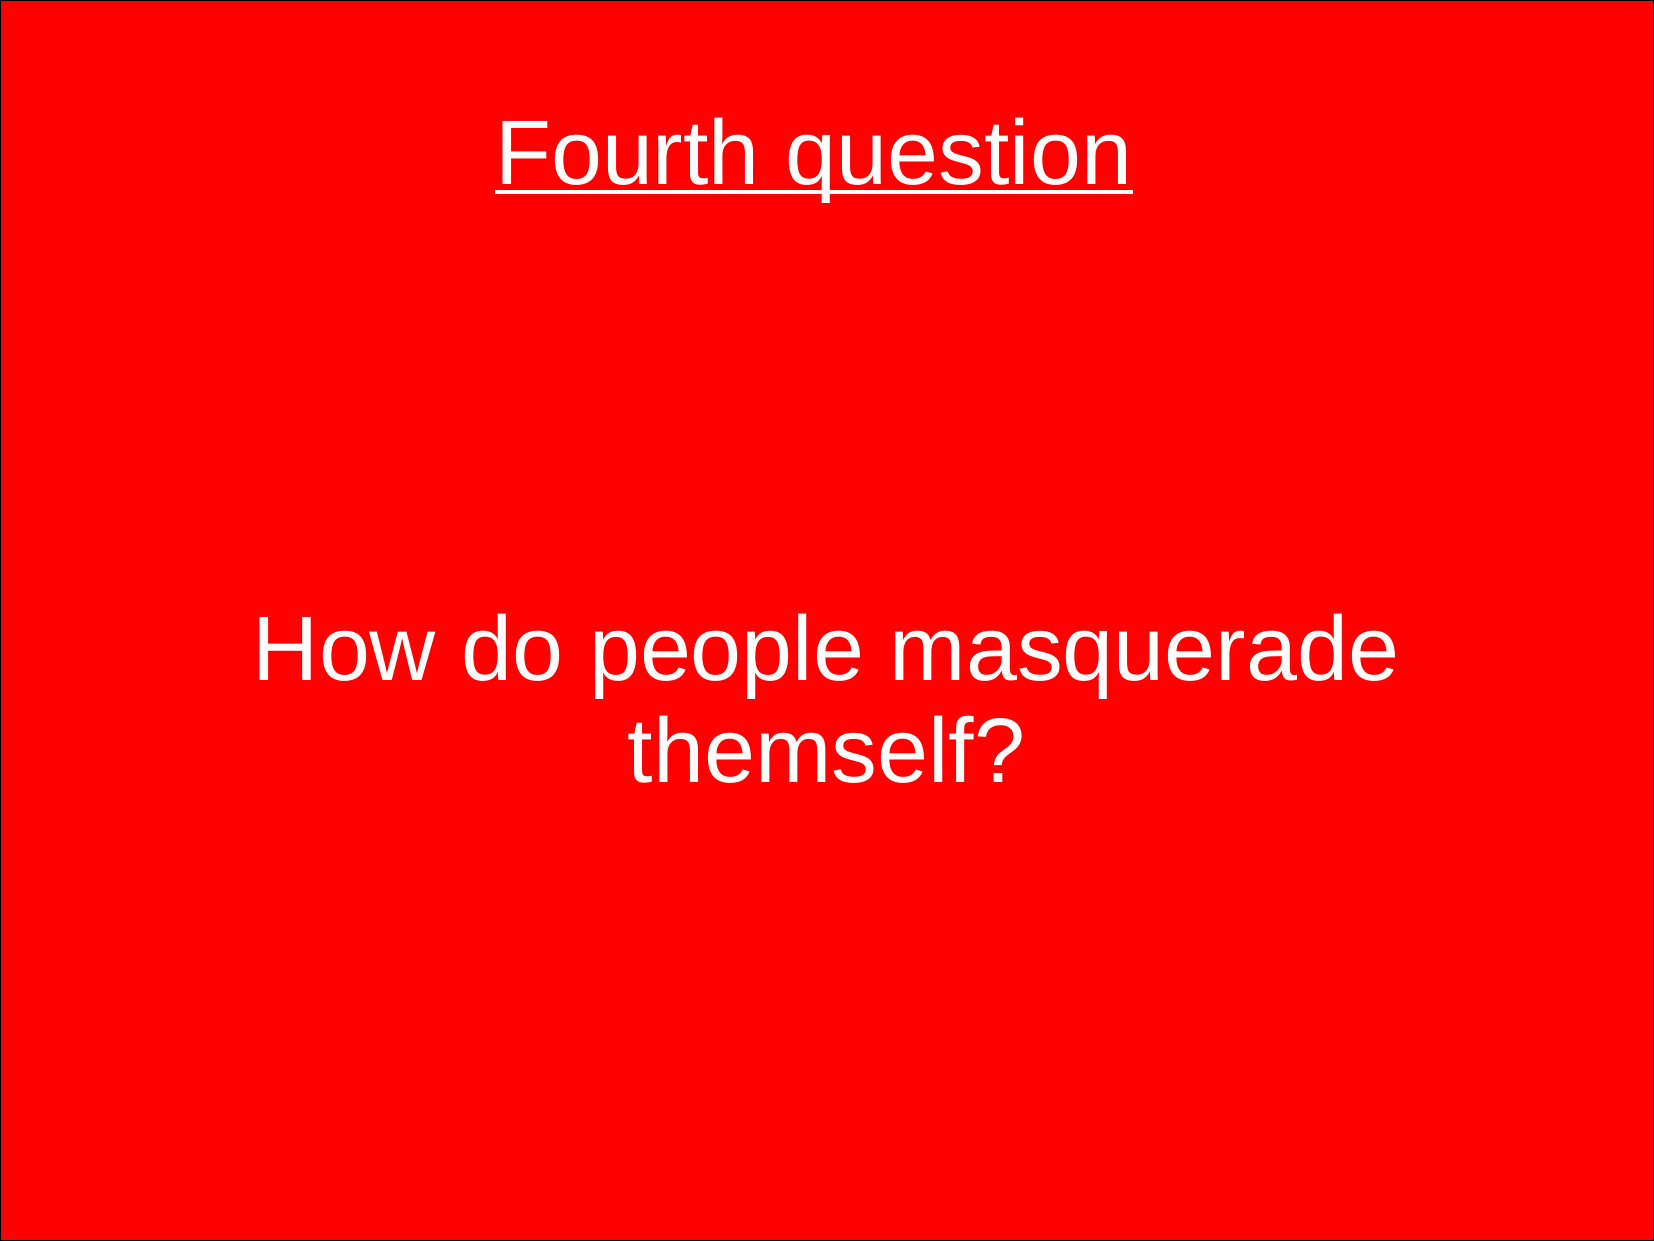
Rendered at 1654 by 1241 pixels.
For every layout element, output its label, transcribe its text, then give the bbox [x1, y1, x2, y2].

title Fourth question [82, 49, 1571, 257]
text_box [0, 0, 1654, 1241]
subtitle How do people masquerade themself? [82, 290, 1571, 1109]
